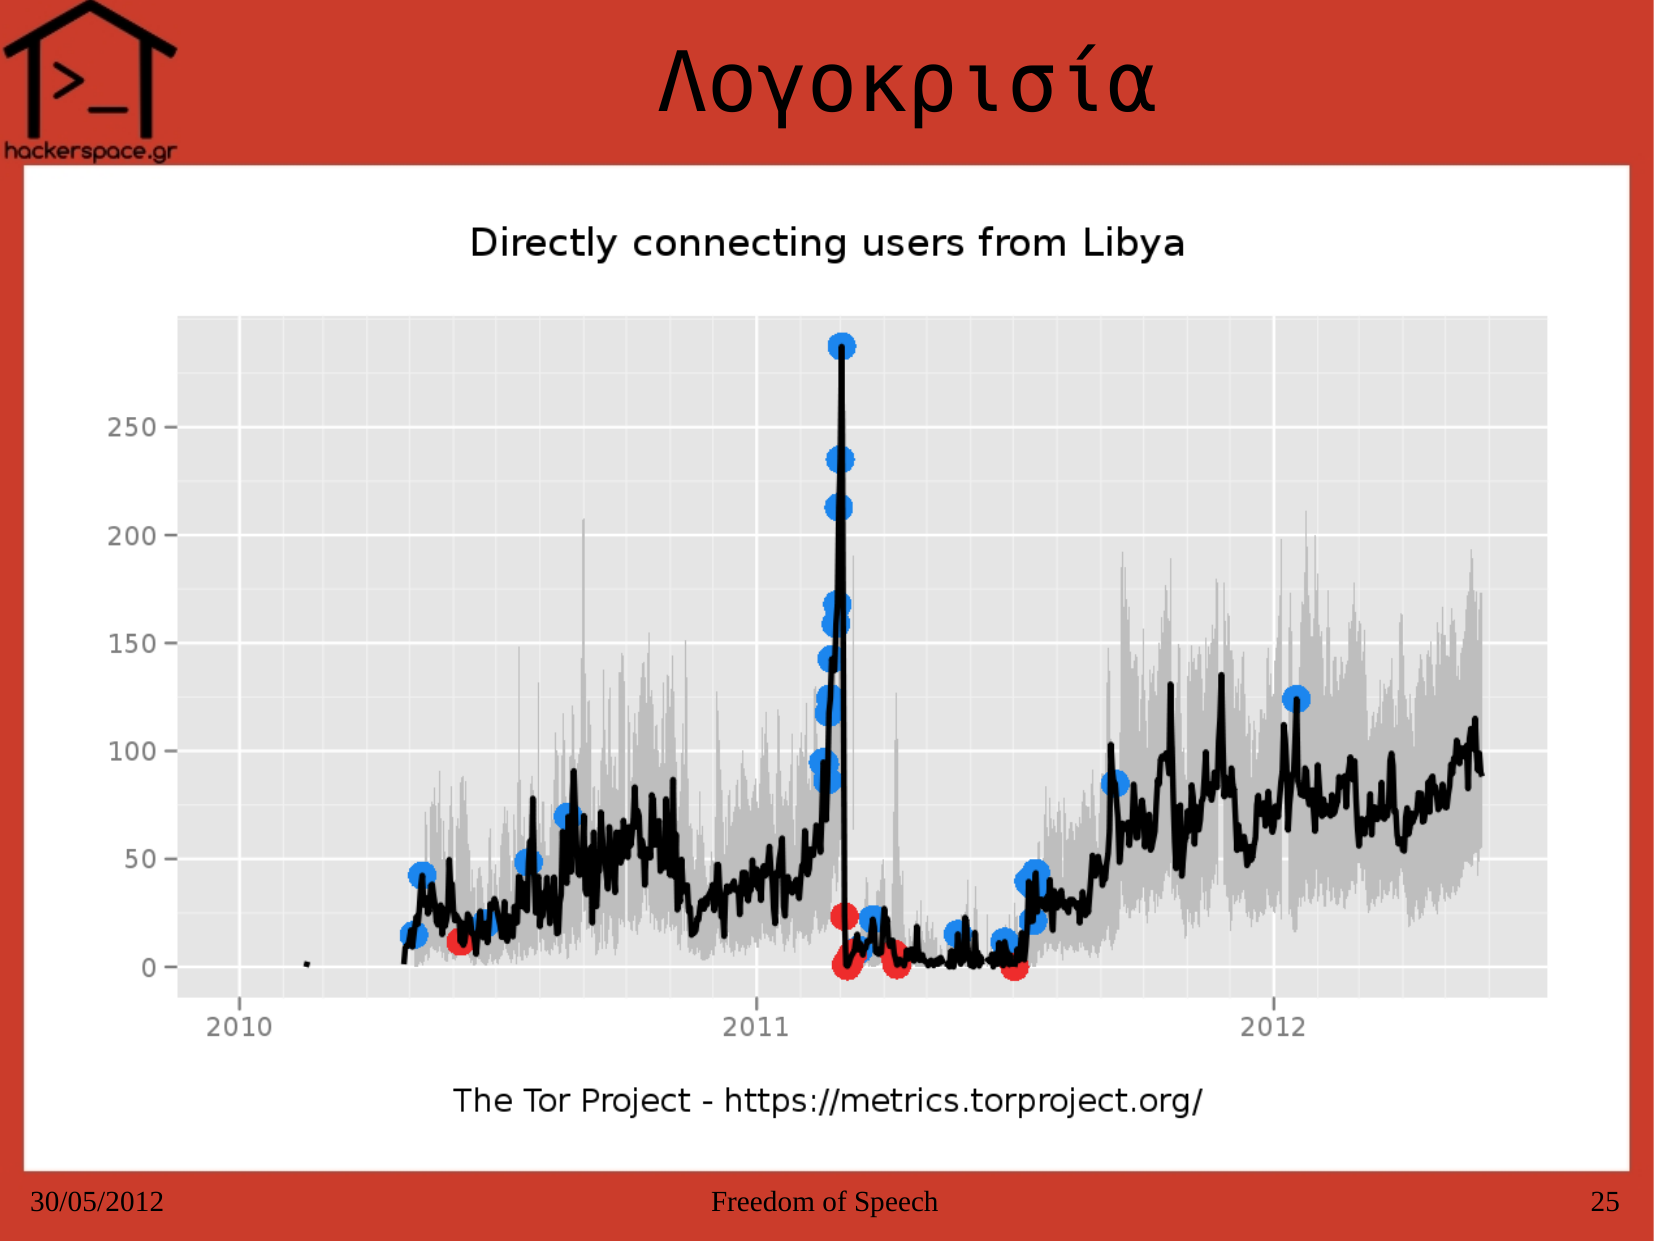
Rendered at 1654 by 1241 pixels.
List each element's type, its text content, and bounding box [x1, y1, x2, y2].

picture [0, 0, 1654, 1241]
title Λογοκρισία [195, 15, 1621, 151]
